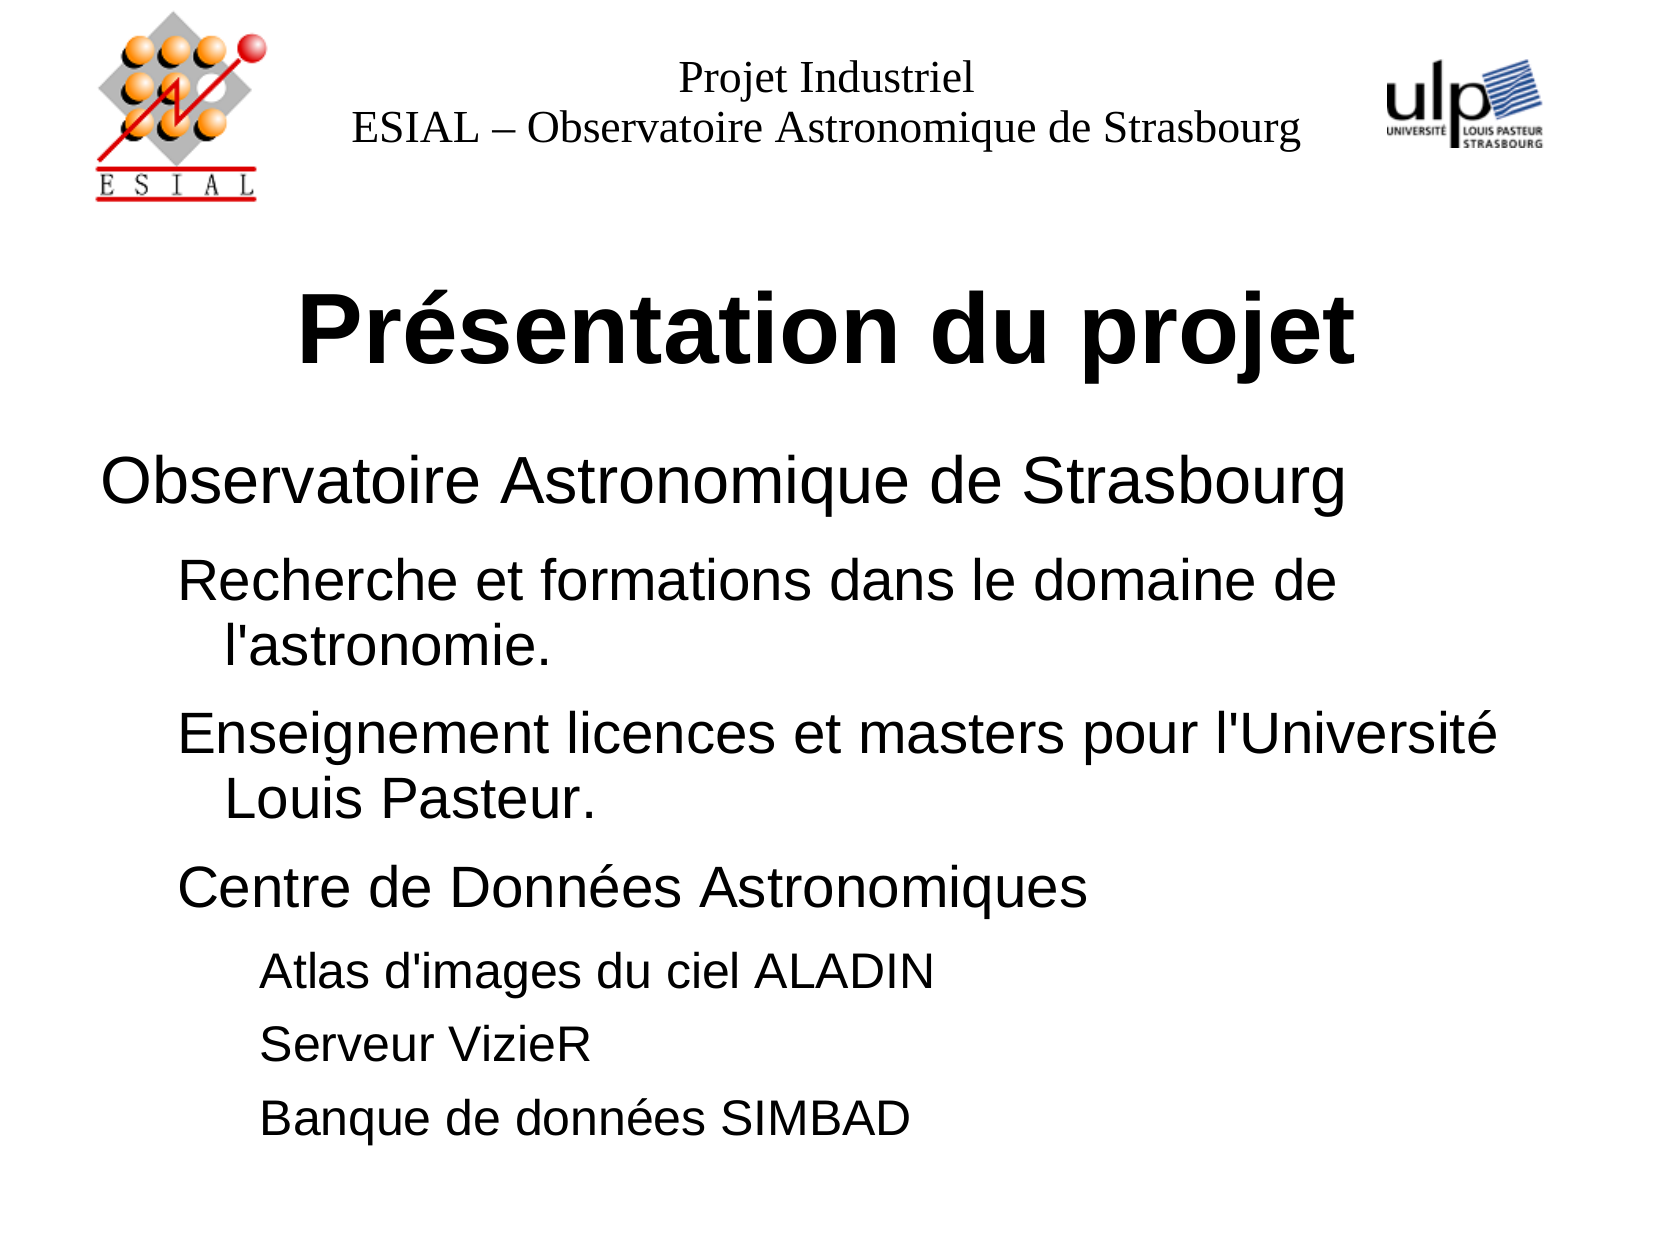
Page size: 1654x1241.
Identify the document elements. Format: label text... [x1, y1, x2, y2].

picture [88, 6, 273, 49]
list Observatoire Astronomique de Strasbourg Recherche et formations dans le domaine de l'astronomie. Enseignement licences et masters pour l'Université Louis Pasteur. Centre de Données Astronomiques Atlas d'images du ciel ALADIN Serveur VizieR Banque de données SIMBAD [82, 442, 1571, 1145]
title Projet Industriel ESIAL – Observatoire Astronomique de Strasbourg [82, 49, 1571, 257]
text_box Présentation du projet [265, 265, 1388, 414]
